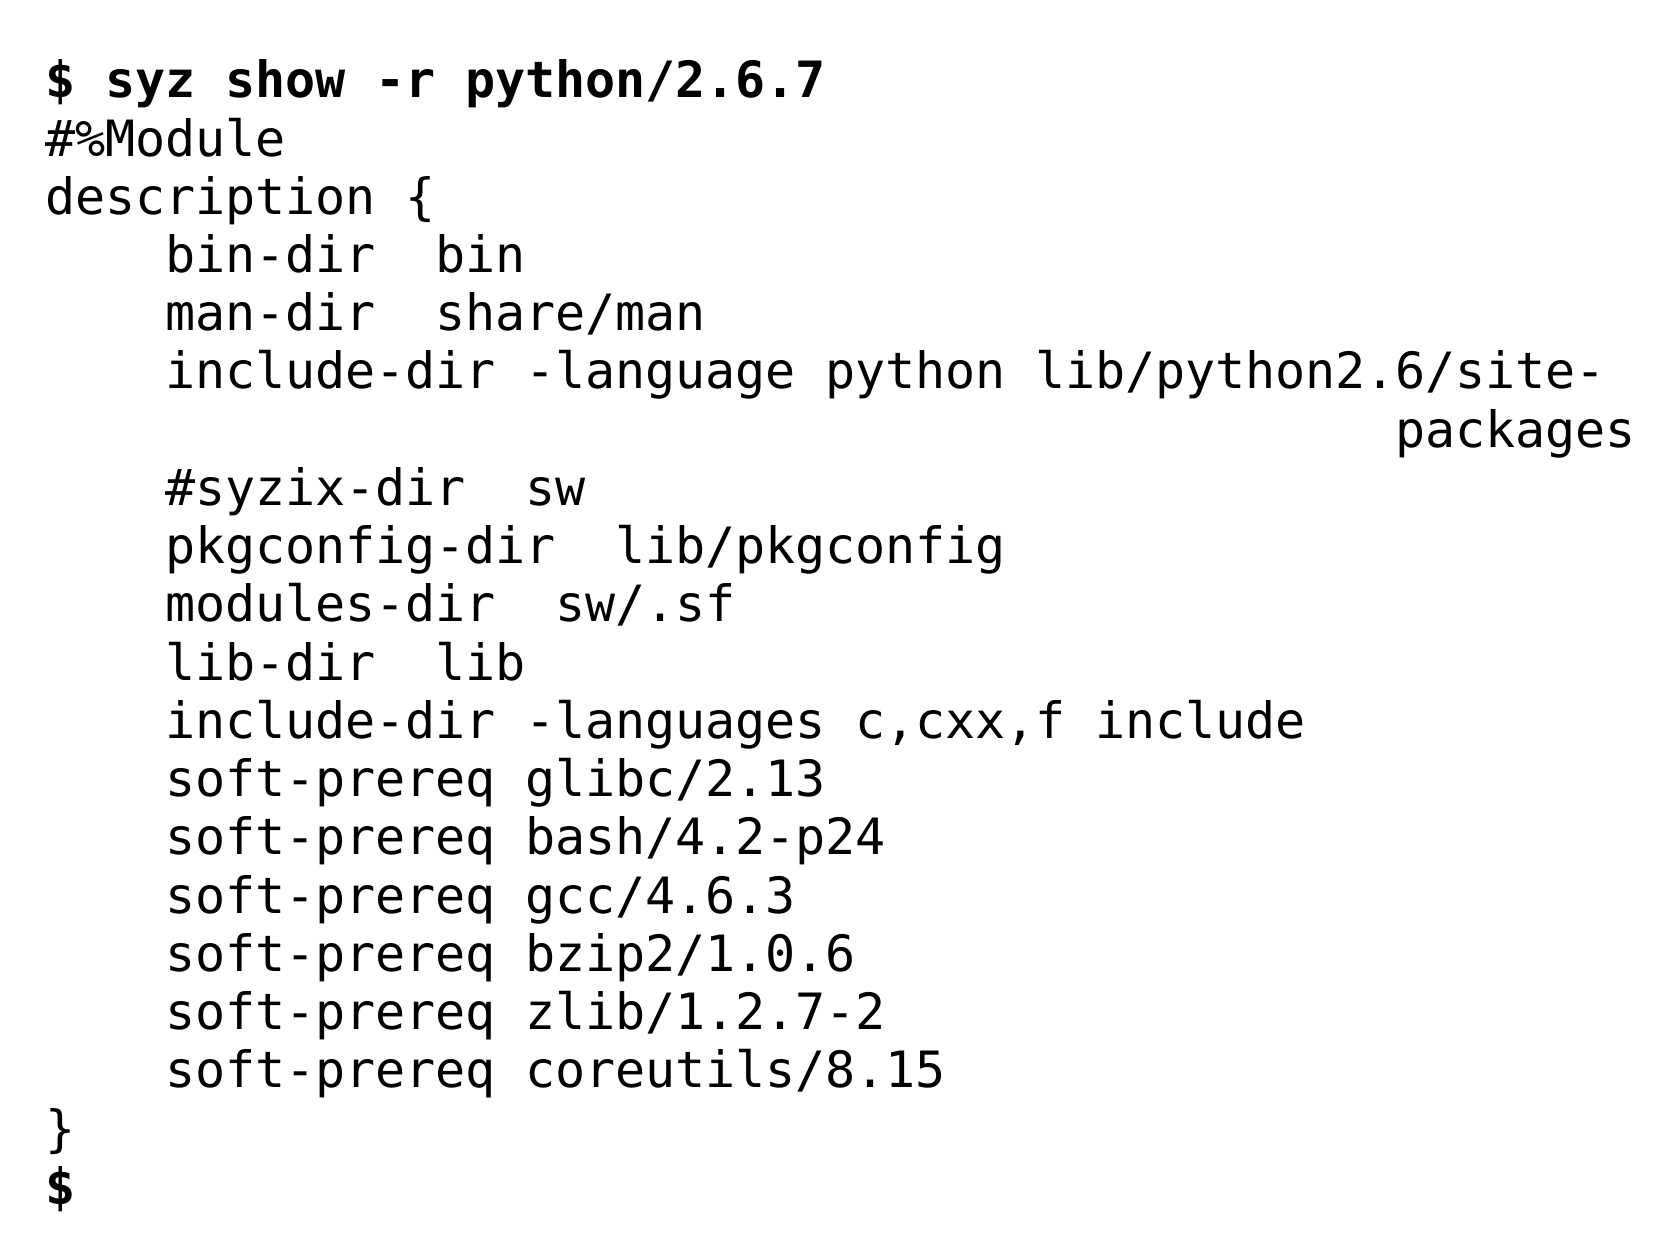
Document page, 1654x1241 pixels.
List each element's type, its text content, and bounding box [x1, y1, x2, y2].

list $ syz show -r python/2.6.7 #%Module description { bin-dir bin man-dir share/man include-dir -language python lib/python2.6/site- packages #syzix-dir sw pkgconfig-dir lib/pkgconfig modules-dir sw/.sf lib-dir lib include-dir -languages c,cxx,f include soft-prereq glibc/2.13 soft-prereq bash/4.2-p24 soft-prereq gcc/4.6.3 soft-prereq bzip2/1.0.6 soft-prereq zlib/1.2.7-2 soft-prereq coreutils/8.15 } $ [45, 51, 1636, 1217]
